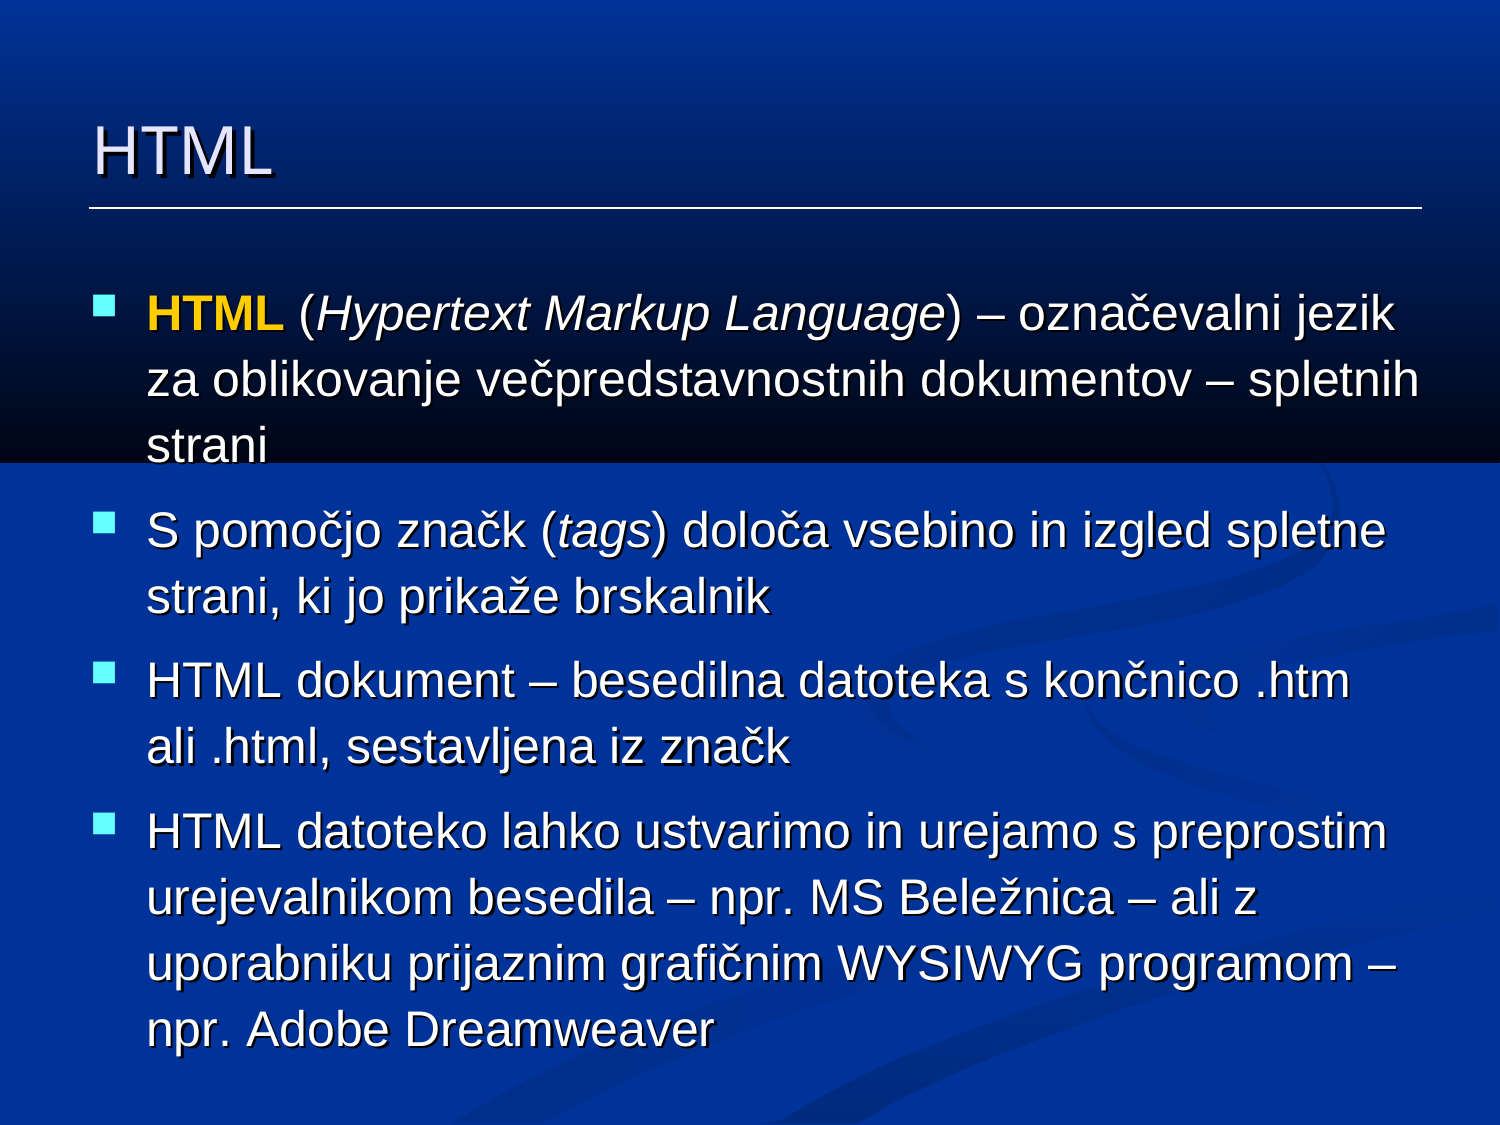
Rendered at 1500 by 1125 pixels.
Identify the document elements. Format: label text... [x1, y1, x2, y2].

list HTML (Hypertext Markup Language) – označevalni jezik za oblikovanje večpredstavnostnih dokumentov – spletnih strani S pomočjo značk (tags) določa vsebino in izgled spletne strani, ki jo prikaže brskalnik HTML dokument – besedilna datoteka s končnico .htm ali .html, sestavljena iz značk HTML datoteko lahko ustvarimo in urejamo s preprostim urejevalnikom besedila – npr. MS Beležnica – ali z uporabniku prijaznim grafičnim WYSIWYG programom – npr. Adobe Dreamweaver [75, 267, 1471, 1083]
text_box HTML [76, 54, 1459, 242]
